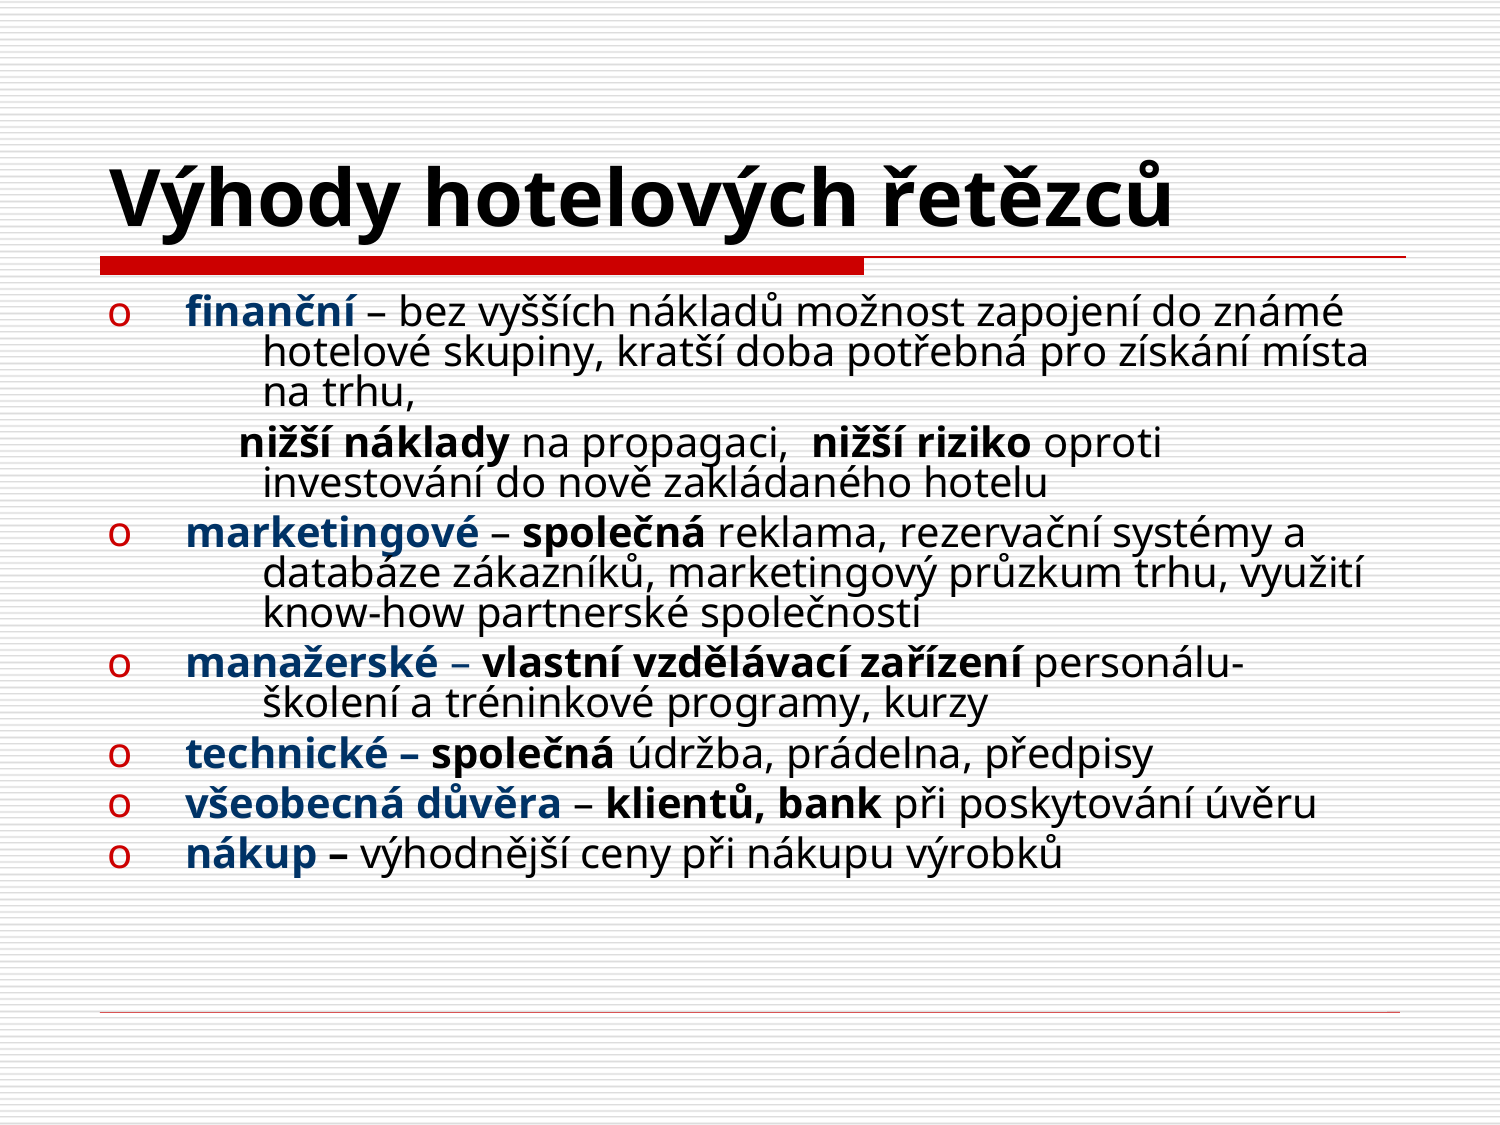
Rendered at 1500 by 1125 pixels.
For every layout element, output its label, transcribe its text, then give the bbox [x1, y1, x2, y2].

list finanční – bez vyšších nákladů možnost zapojení do známé hotelové skupiny, kratší doba potřebná pro získání místa na trhu, nižší náklady na propagaci, nižší riziko oproti investování do nově zakládaného hotelu marketingové – společná reklama, rezervační systémy a databáze zákazníků, marketingový průzkum trhu, využití know-how partnerské společnosti manažerské – vlastní vzdělávací zařízení personálu- školení a tréninkové programy, kurzy technické – společná údržba, prádelna, předpisy všeobecná důvěra – klientů, bank při poskytování úvěru nákup – výhodnější ceny při nákupu výrobků [92, 287, 1406, 988]
picture [0, 0, 1500, 1125]
title Výhody hotelových řetězců [94, 50, 1407, 250]
